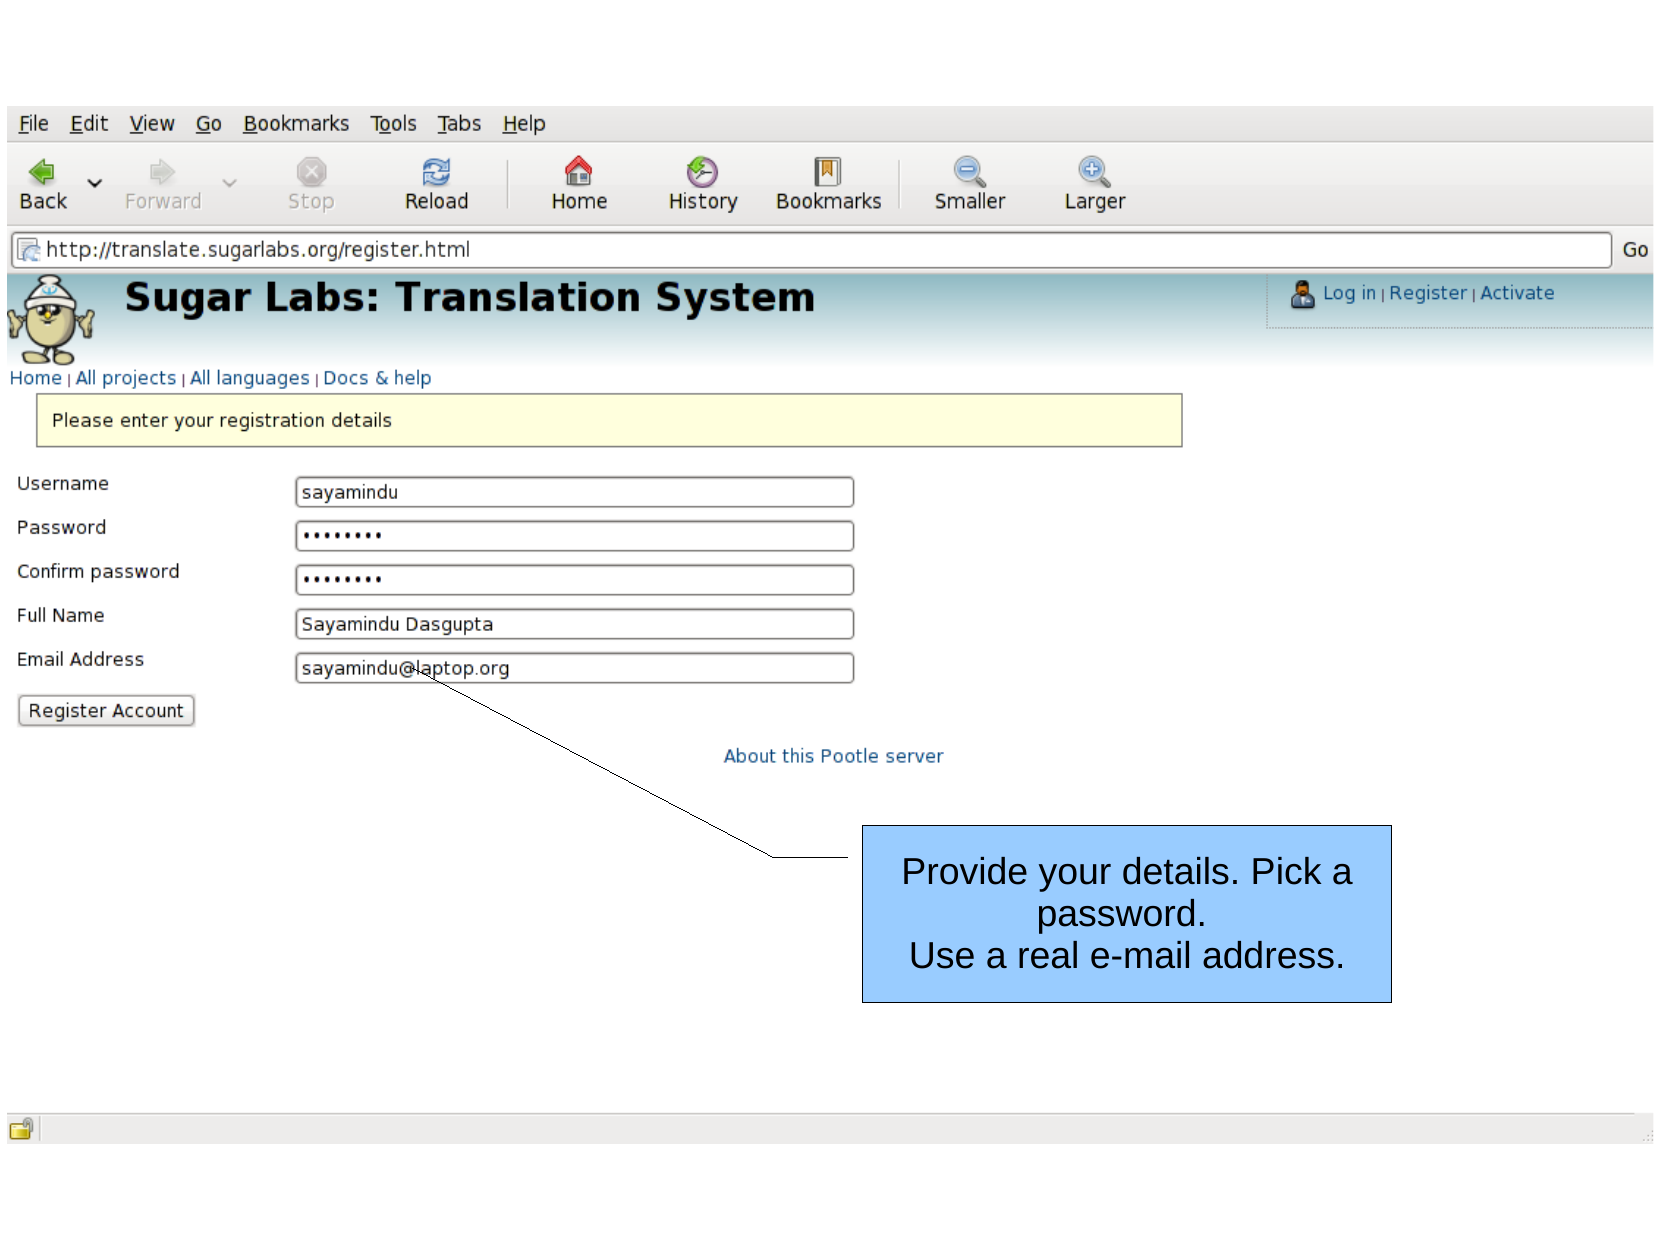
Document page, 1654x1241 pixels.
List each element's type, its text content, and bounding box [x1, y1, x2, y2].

picture [7, 106, 1654, 1144]
text_box Provide your details. Pick a password. Use a real e-mail address. [863, 825, 1392, 1002]
